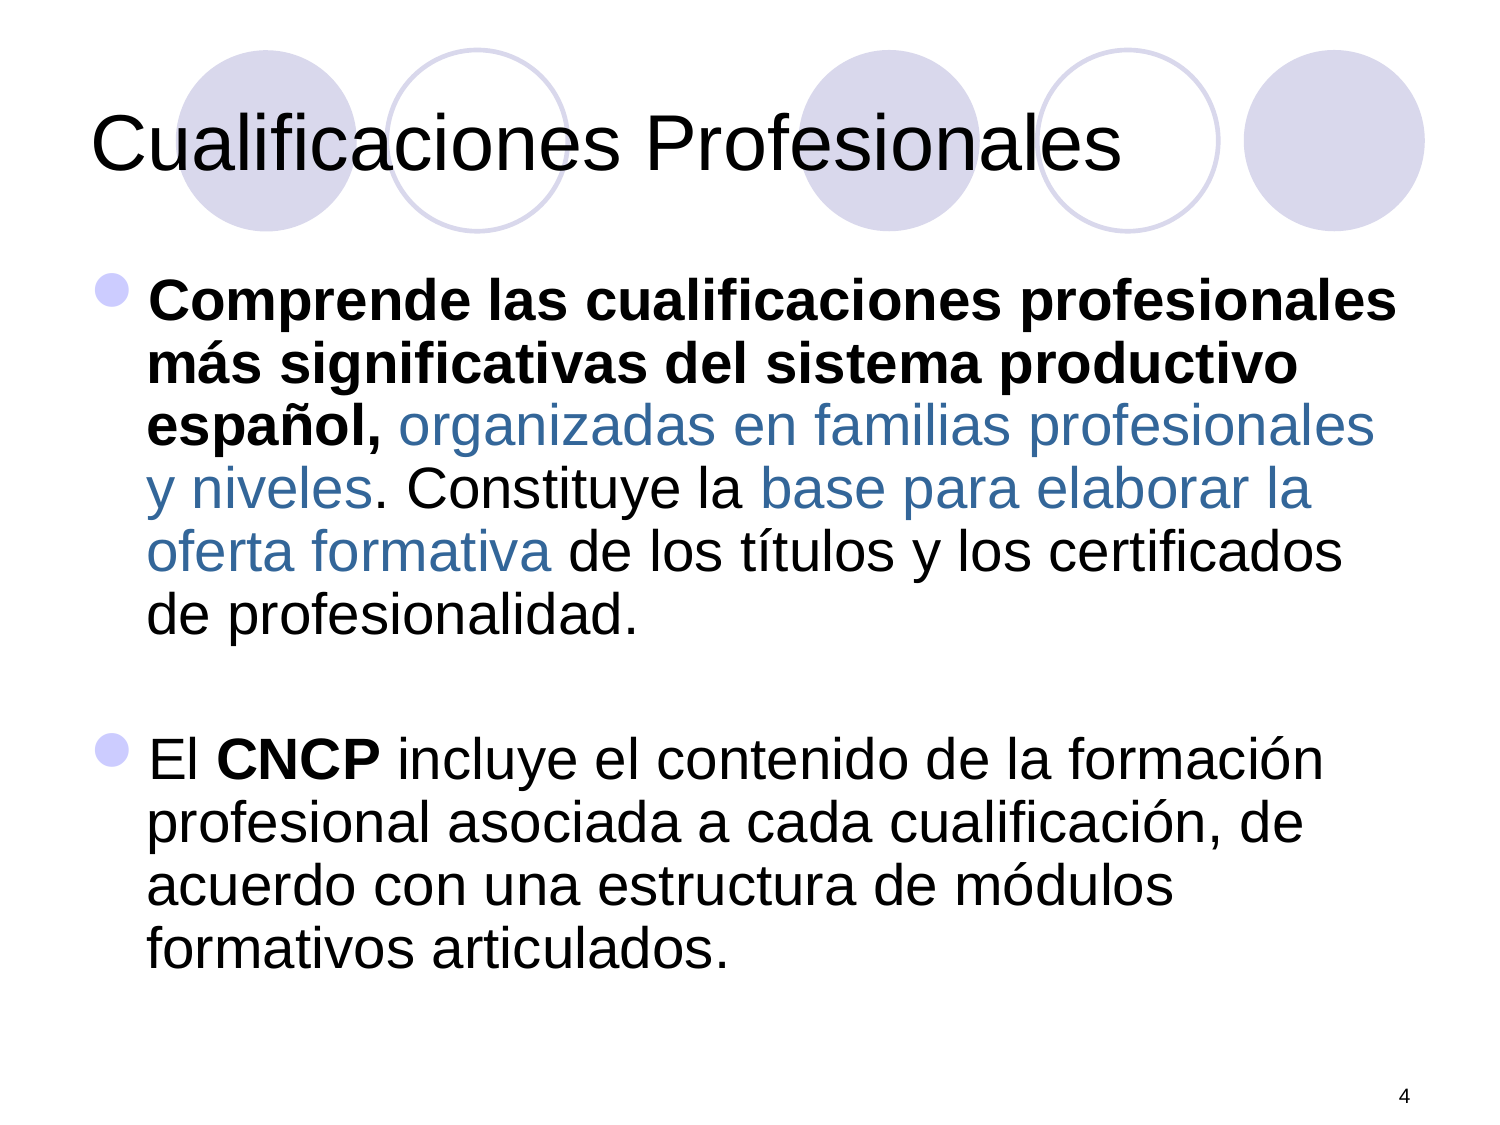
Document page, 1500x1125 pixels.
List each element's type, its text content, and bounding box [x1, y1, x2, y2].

list Comprende las cualificaciones profesionales más significativas del sistema productivo español, organizadas en familias profesionales y niveles. Constituye la base para elaborar la oferta formativa de los títulos y los certificados de profesionalidad. El CNCP incluye el contenido de la formación profesional asociada a cada cualificación, de acuerdo con una estructura de módulos formativos articulados. [75, 262, 1426, 1125]
title Cualificaciones Profesionales [75, 45, 1426, 233]
